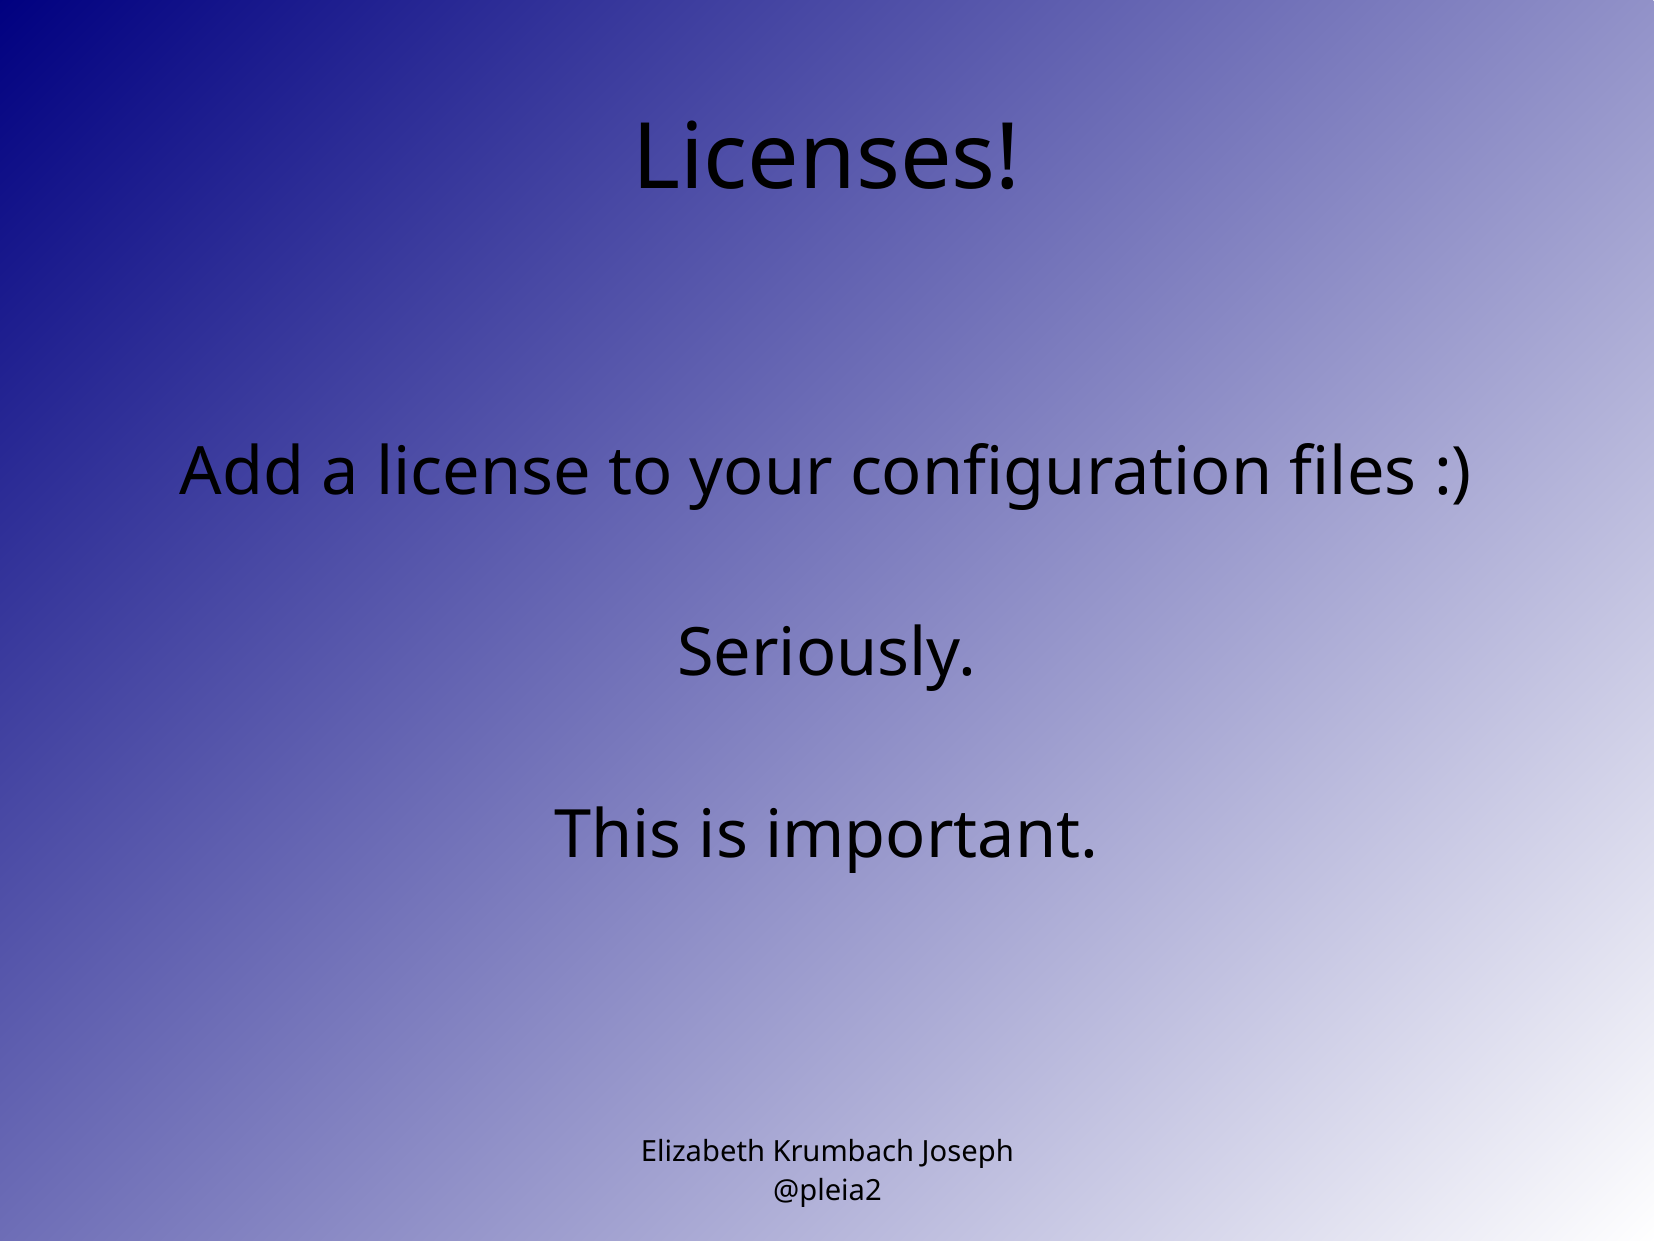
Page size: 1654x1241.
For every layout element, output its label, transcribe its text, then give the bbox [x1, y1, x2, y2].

title Licenses! [82, 49, 1571, 257]
subtitle Add a license to your configuration files :) Seriously. This is important. [82, 290, 1571, 1010]
